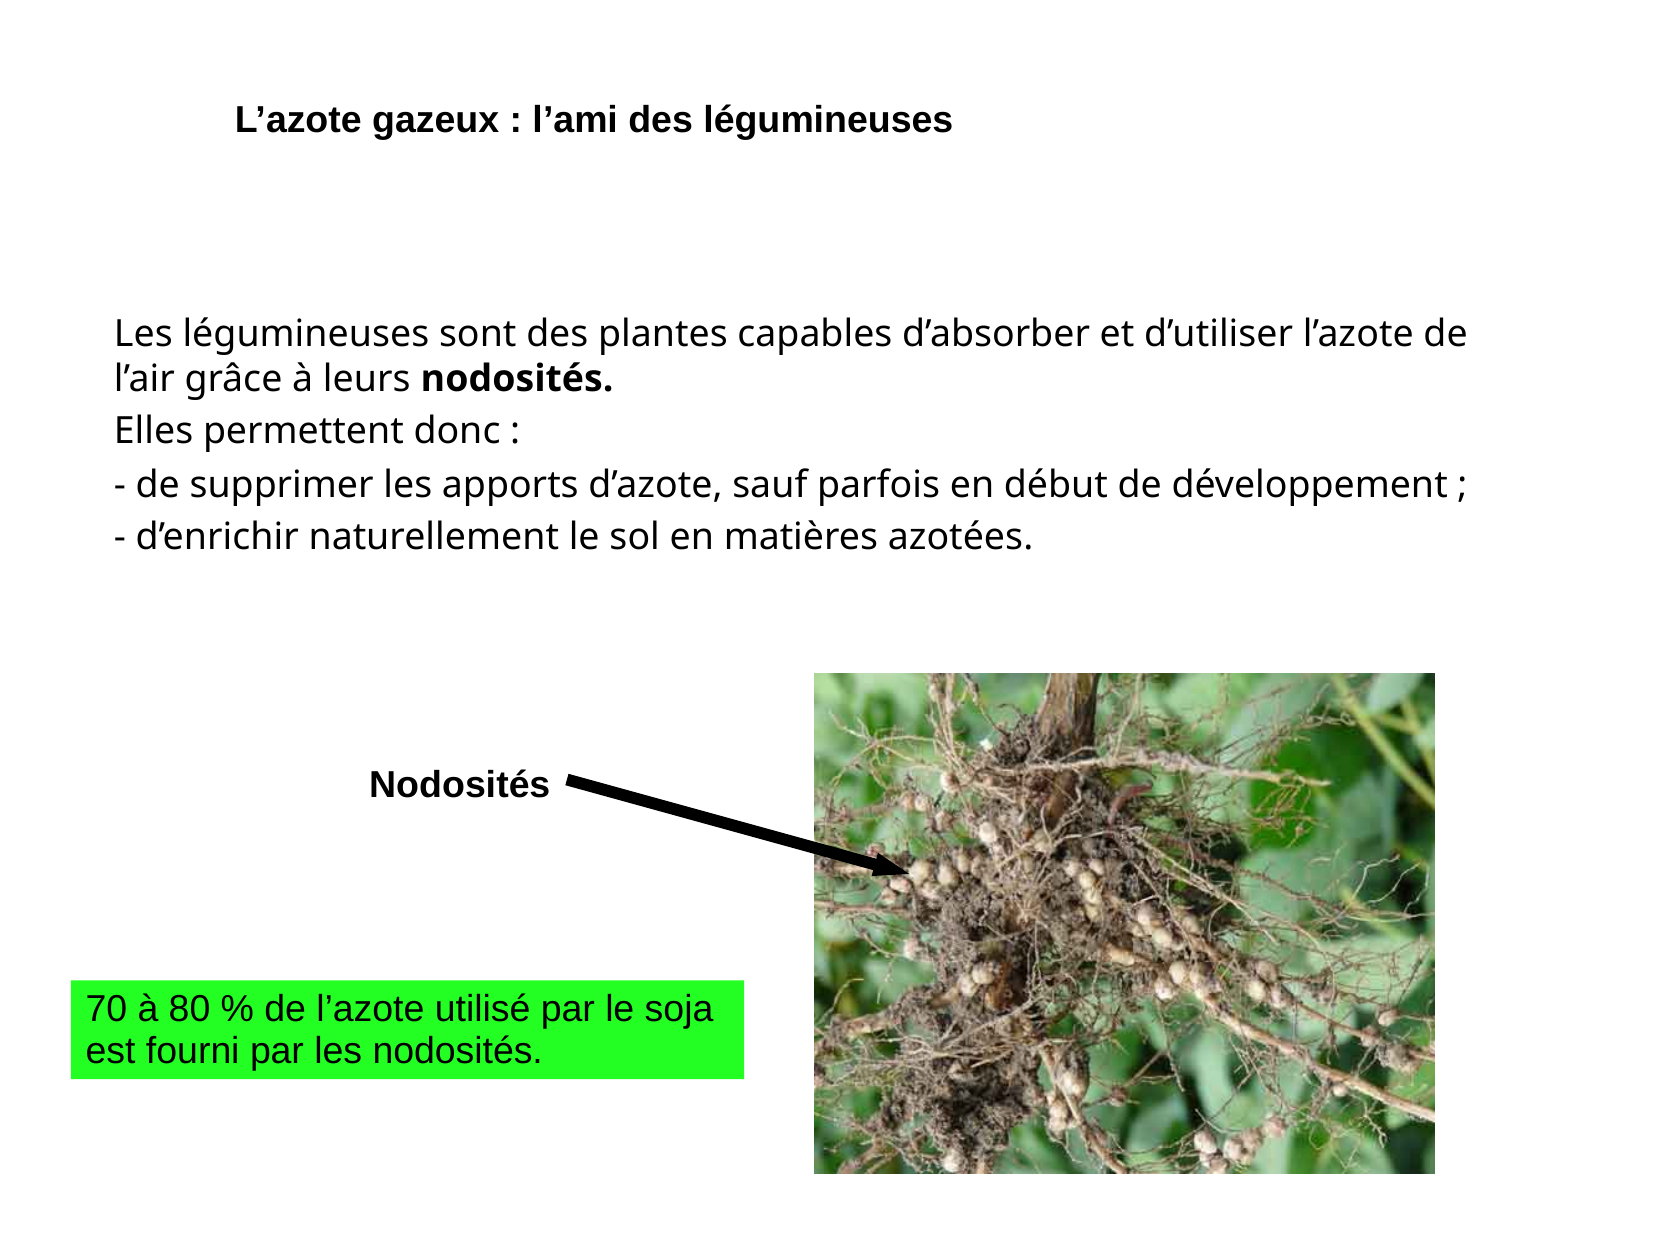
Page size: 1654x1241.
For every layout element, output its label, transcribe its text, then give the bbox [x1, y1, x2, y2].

picture [814, 673, 1435, 1174]
text_box Les légumineuses sont des plantes capables d’absorber et d’utiliser l’azote de l’air grâce à leurs nodosités. Elles permettent donc : - de supprimer les apports d’azote, sauf parfois en début de développement ; d’enrichir naturellement le sol en matières azotées. [97, 300, 1522, 612]
text_box L’azote gazeux : l’ami des légumineuses [124, 86, 1515, 160]
text_box Nodosités [354, 755, 567, 814]
text_box 70 à 80 % de l’azote utilisé par le soja est fourni par les nodosités. [70, 980, 745, 1080]
